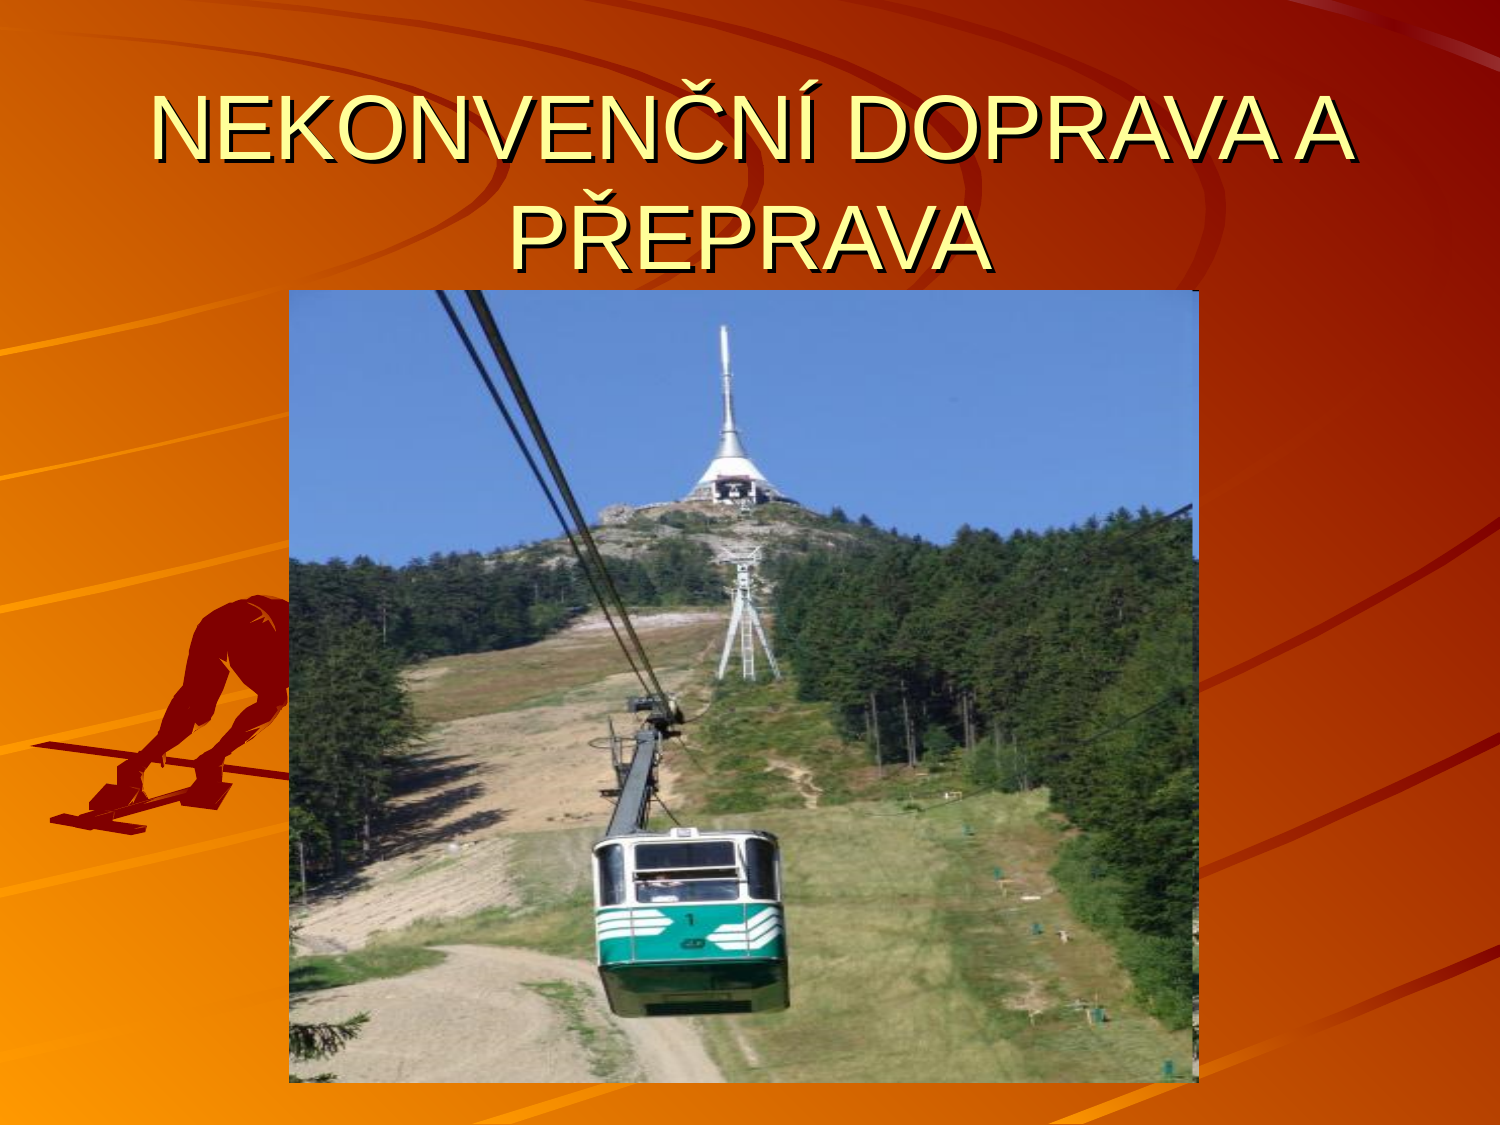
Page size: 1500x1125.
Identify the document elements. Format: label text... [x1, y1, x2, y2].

title NEKONVENČNÍ DOPRAVA A PŘEPRAVA [112, 54, 1388, 296]
picture [289, 290, 1199, 1083]
